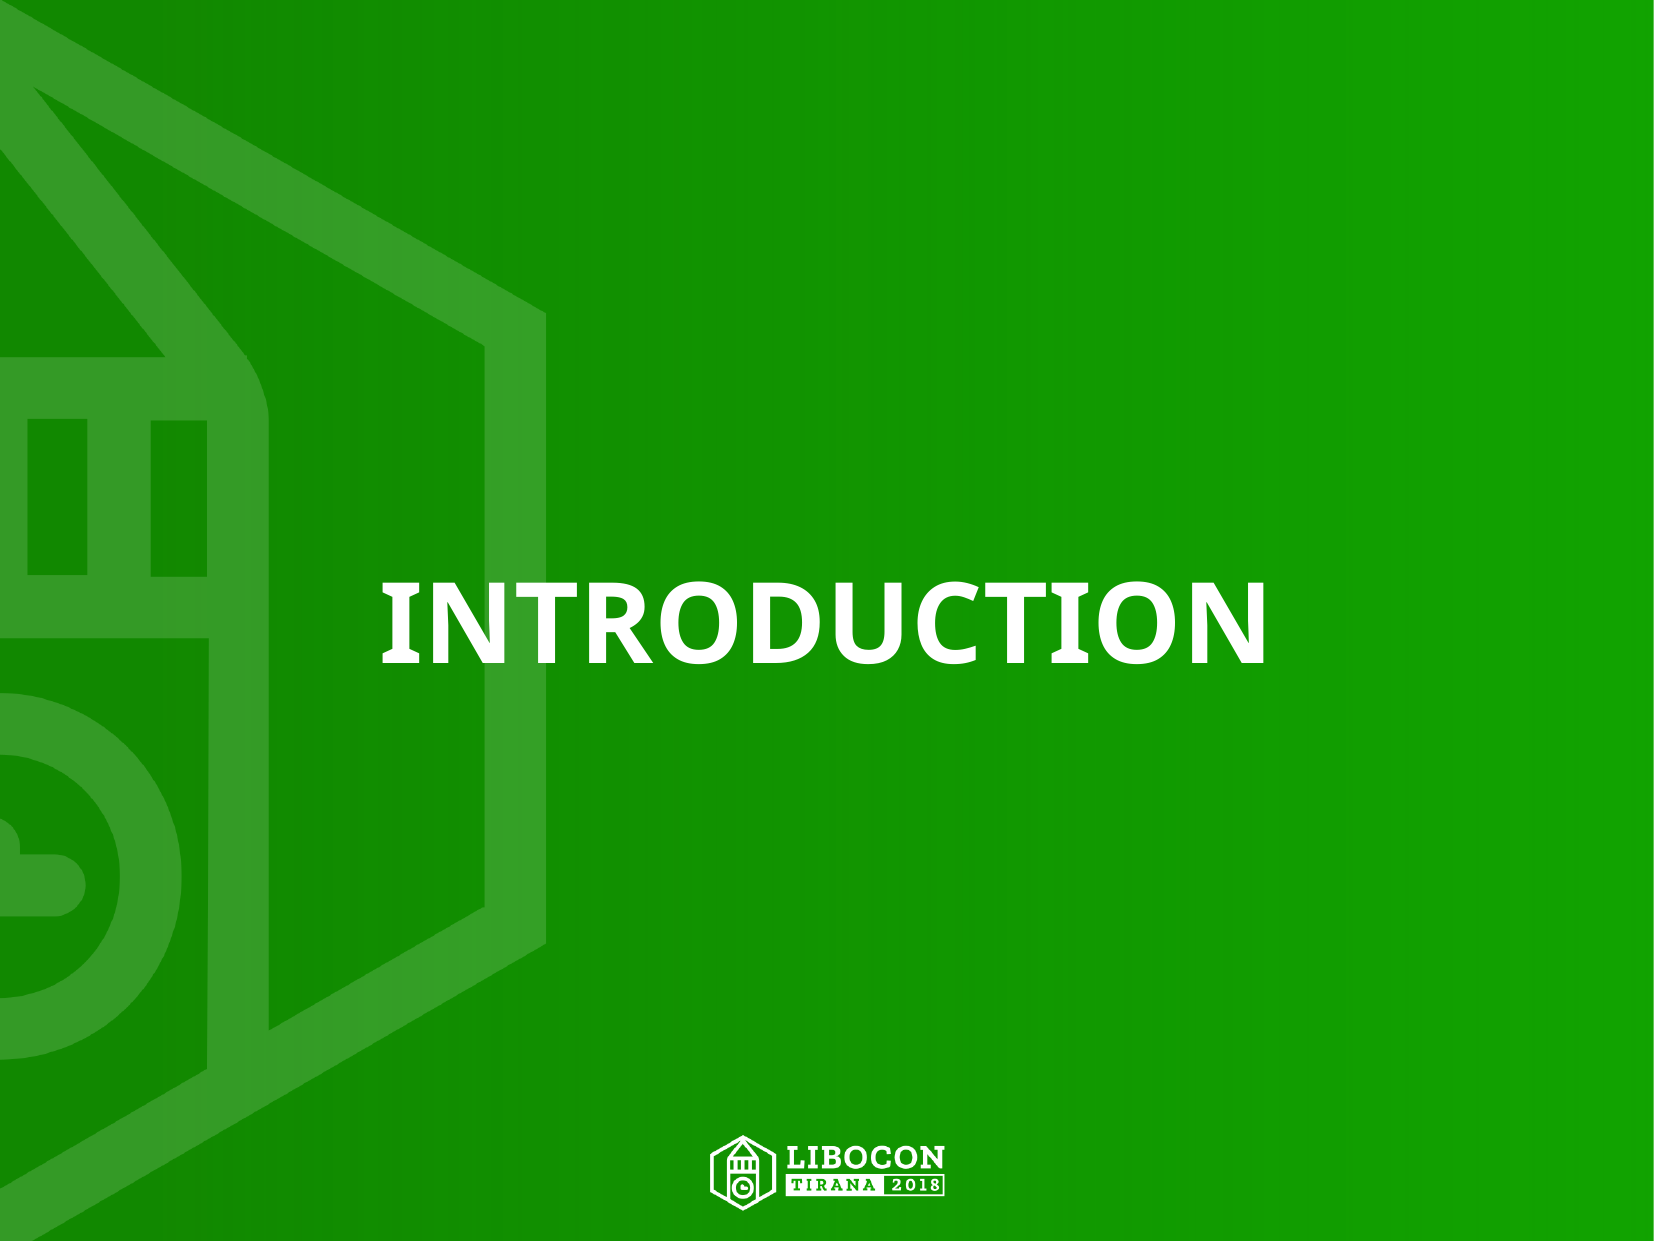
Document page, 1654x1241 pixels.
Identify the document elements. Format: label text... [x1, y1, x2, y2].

picture [0, 0, 1654, 1241]
title INTRODUCTION [63, 401, 1590, 839]
